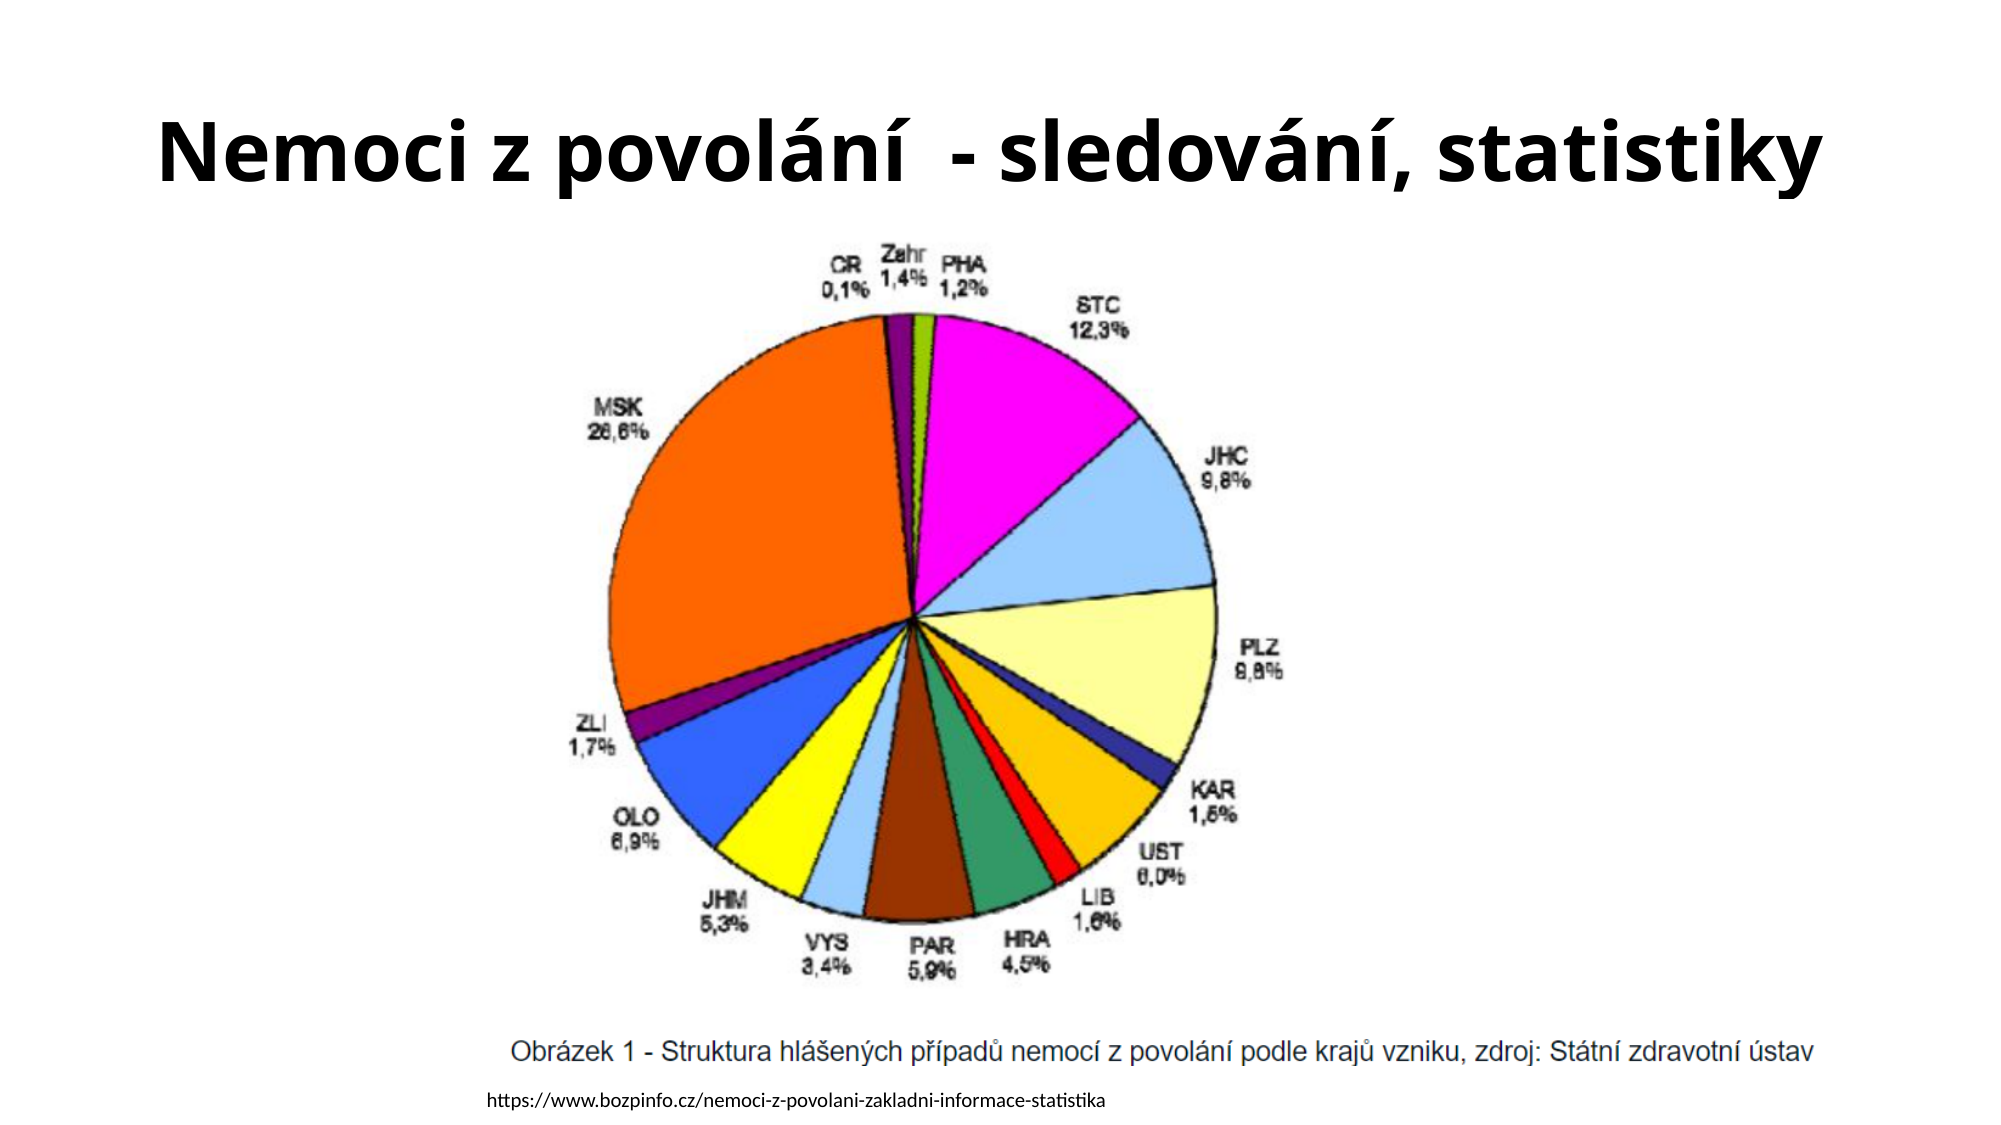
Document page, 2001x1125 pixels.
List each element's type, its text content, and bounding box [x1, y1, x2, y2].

picture [506, 199, 1827, 1066]
text_box https://www.bozpinfo.cz/nemoci-z-povolani-zakladni-informace-statistika [471, 1078, 1861, 1120]
title Nemoci z povolání - sledování, statistiky [139, 59, 1863, 250]
